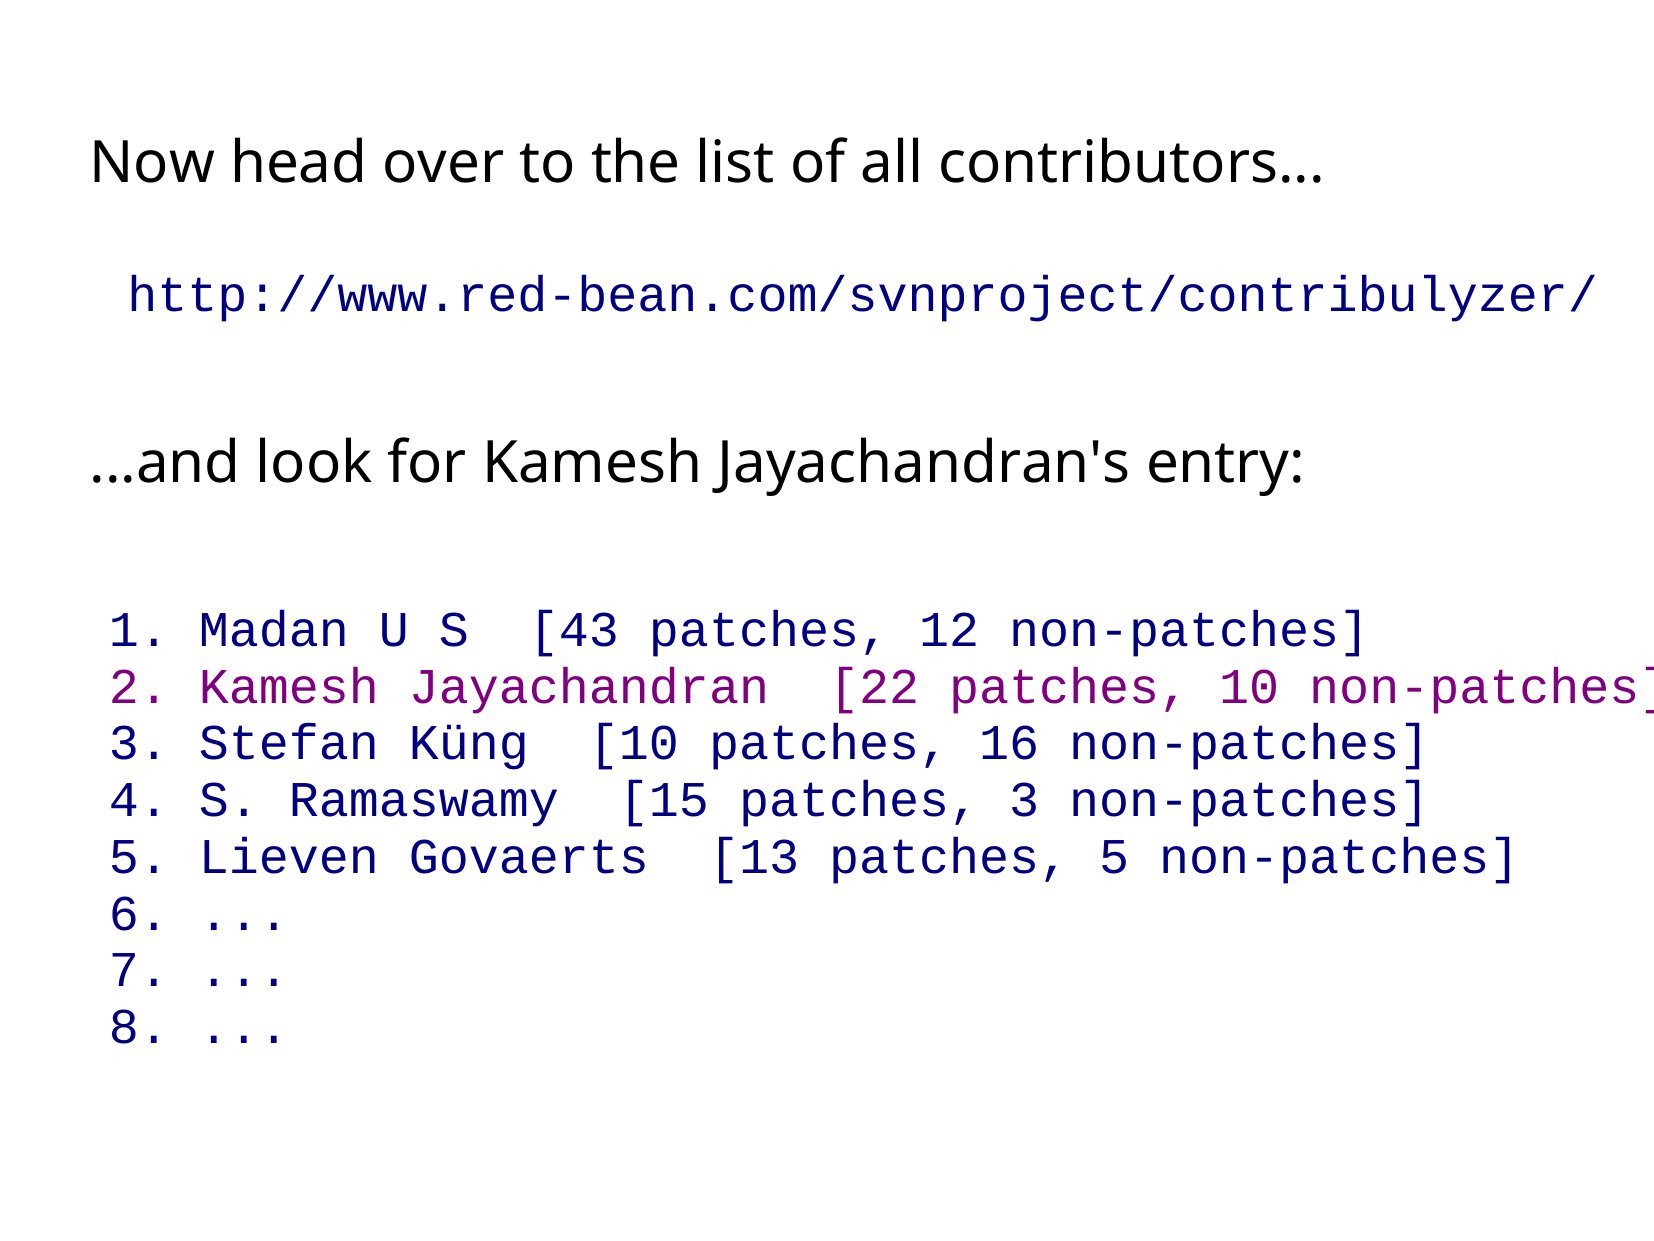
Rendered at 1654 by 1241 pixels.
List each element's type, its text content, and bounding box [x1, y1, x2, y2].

text_box 1. Madan U S [43 patches, 12 non-patches] 2. Kamesh Jayachandran [22 patches, 10 non-patches] 3. Stefan Küng [10 patches, 16 non-patches] 4. S. Ramaswamy [15 patches, 3 non-patches] 5. Lieven Govaerts [13 patches, 5 non-patches] 6. ... 7. ... 8. ... [93, 597, 1654, 1051]
text_box ...and look for Kamesh Jayachandran's entry: [75, 412, 1380, 499]
text_box http://www.red-bean.com/svnproject/contribulyzer/ [112, 262, 1588, 333]
text_box Now head over to the list of all contributors... [75, 112, 1370, 199]
